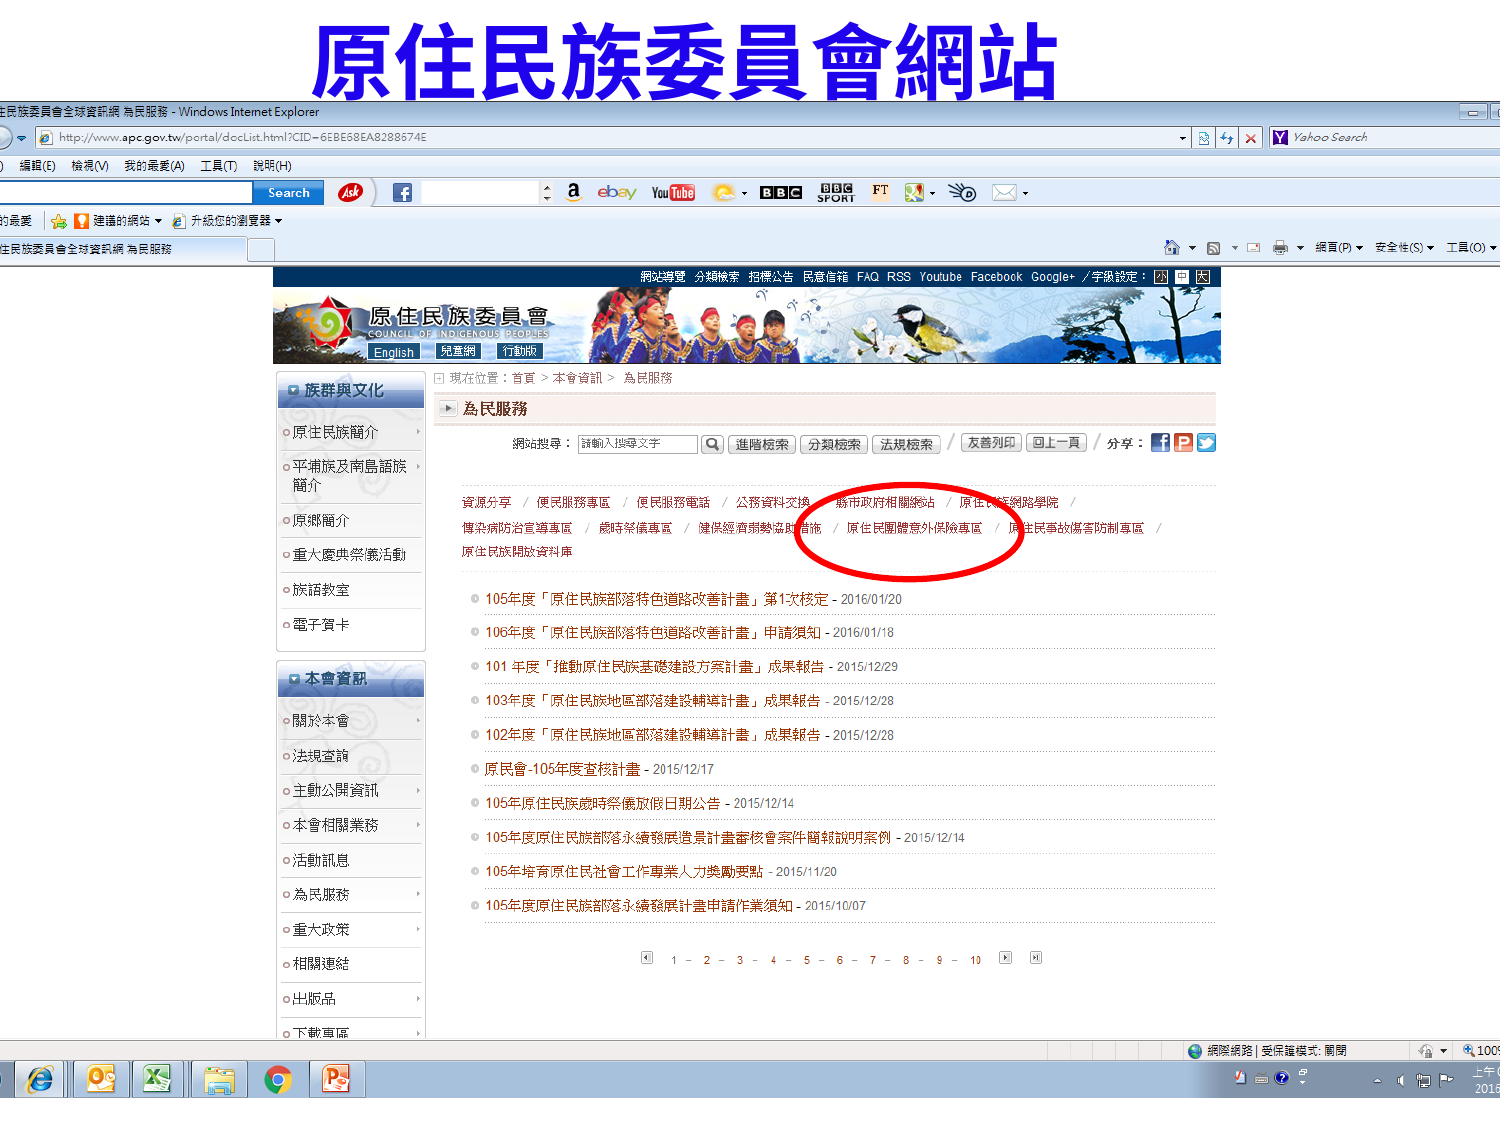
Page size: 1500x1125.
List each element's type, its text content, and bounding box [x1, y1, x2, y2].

text_box 原住民族委員會網站 [497, 53, 516, 63]
text_box 原住民族委員會網站 [936, 34, 963, 101]
text_box 原住民族委員會網站 [497, 35, 537, 44]
text_box 原住民族委員會網站 [100, 3, 1270, 101]
picture [0, 101, 1500, 1098]
